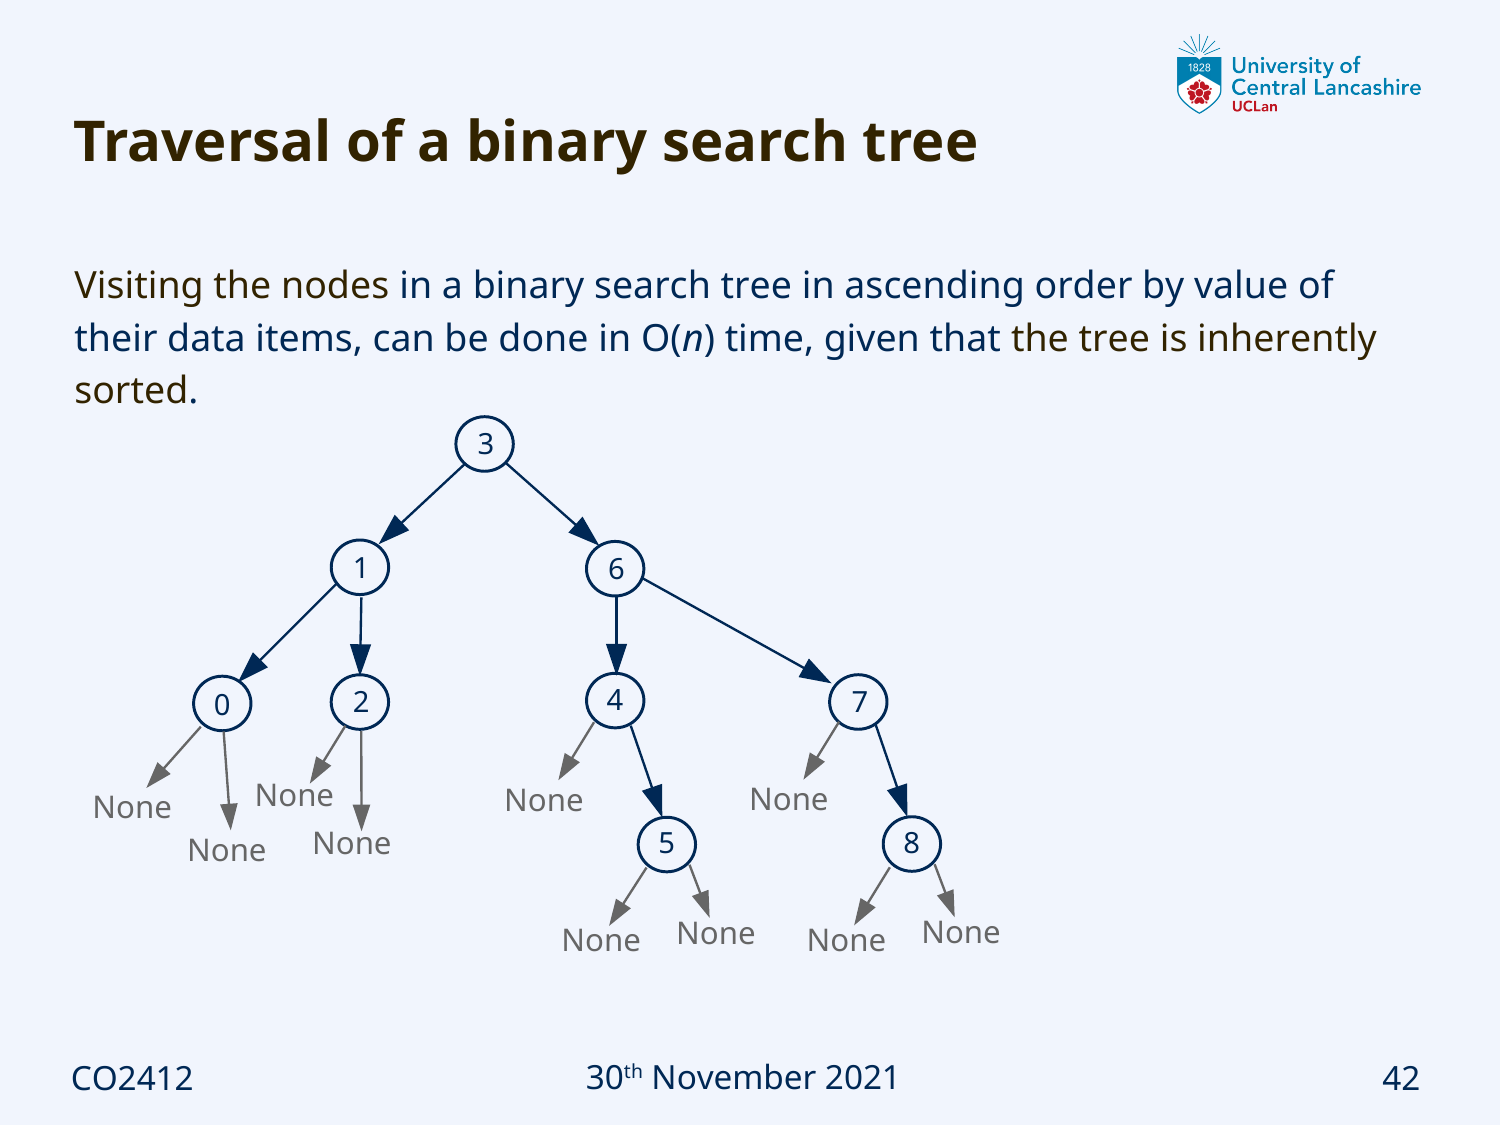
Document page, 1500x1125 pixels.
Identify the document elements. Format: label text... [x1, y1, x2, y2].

text_box None [237, 768, 351, 829]
text_box 7 [771, 676, 949, 737]
text_box None [789, 912, 903, 973]
text_box None [75, 780, 189, 841]
text_box 4 [526, 673, 704, 734]
text_box 0 [133, 679, 311, 740]
text_box None [659, 905, 773, 966]
text_box None [170, 823, 284, 884]
text_box Visiting the nodes in a binary search tree in ascending order by value of their data items, can be done in O(n) time, given that the tree is inherently sorted. [59, 245, 1435, 367]
text_box None [487, 772, 601, 833]
text_box 3 [397, 418, 575, 479]
text_box 6 [527, 543, 706, 603]
text_box 2 [272, 676, 450, 737]
text_box None [295, 815, 409, 876]
text_box 1 [272, 541, 450, 602]
text_box None [904, 905, 1018, 966]
text_box 5 [578, 817, 756, 878]
title Traversal of a binary search tree [58, 54, 1500, 224]
text_box None [732, 772, 846, 832]
text_box 8 [823, 816, 1001, 877]
text_box None [544, 913, 658, 973]
picture [1177, 34, 1421, 54]
